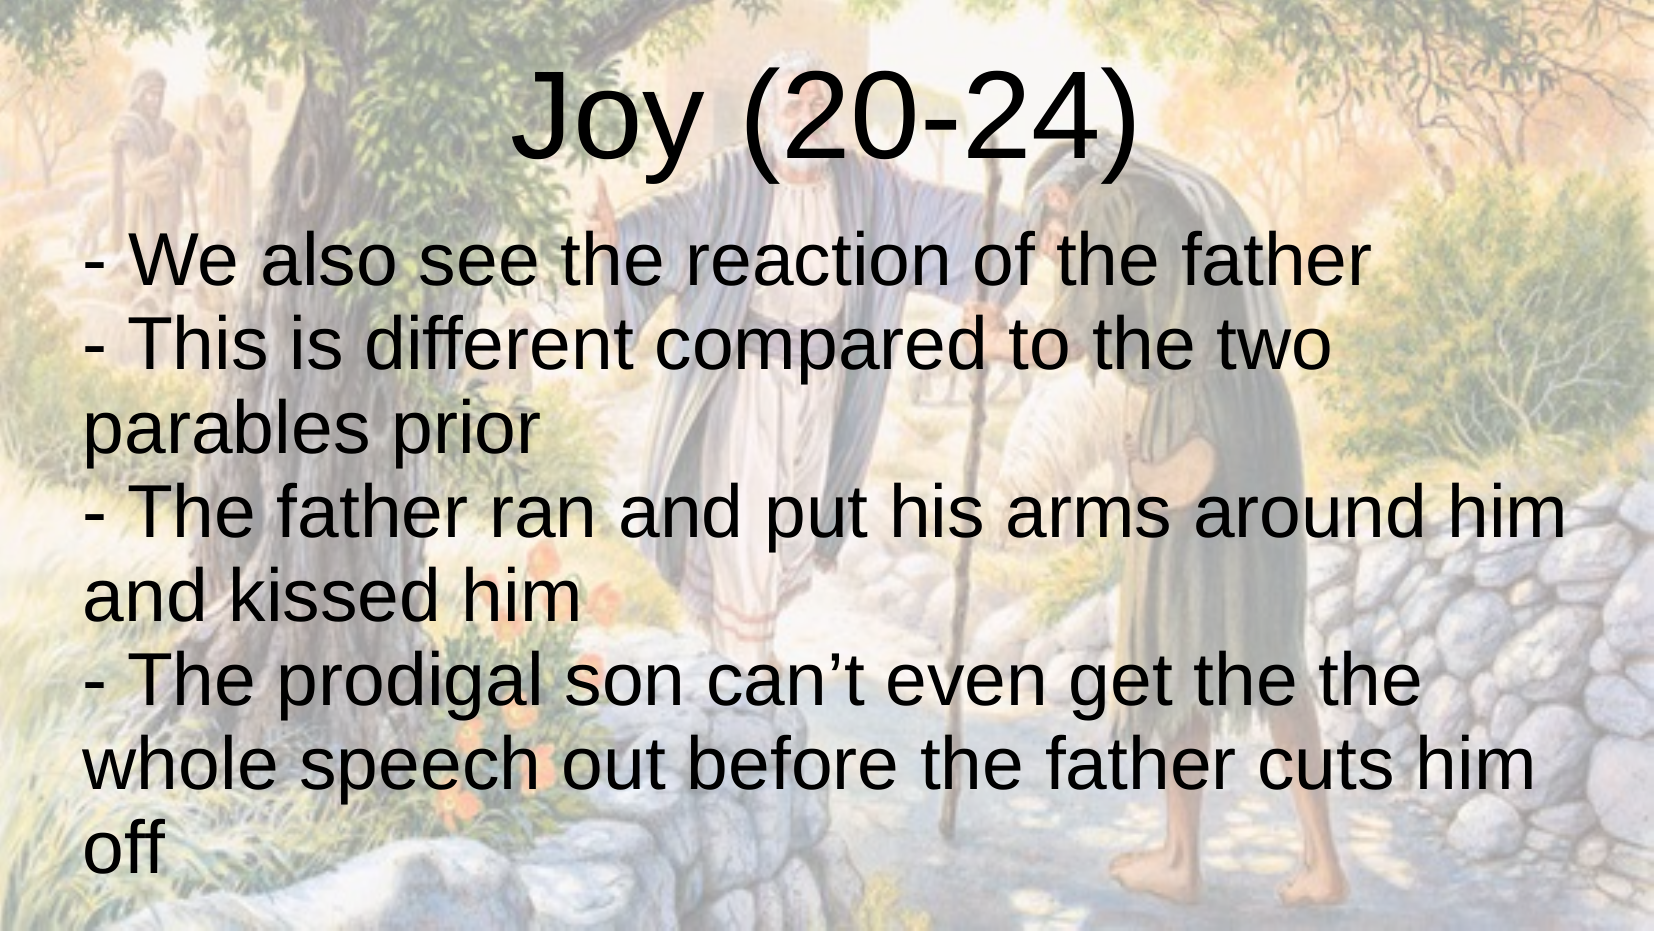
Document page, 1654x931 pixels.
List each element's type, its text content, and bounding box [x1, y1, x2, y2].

picture [0, 0, 1654, 931]
title Joy (20-24) [82, 37, 1571, 193]
subtitle - We also see the reaction of the father - This is different compared to the two parables prior - The father ran and put his arms around him and kissed him - The prodigal son can’t even get the the whole speech out before the father cuts him off [82, 217, 1613, 931]
